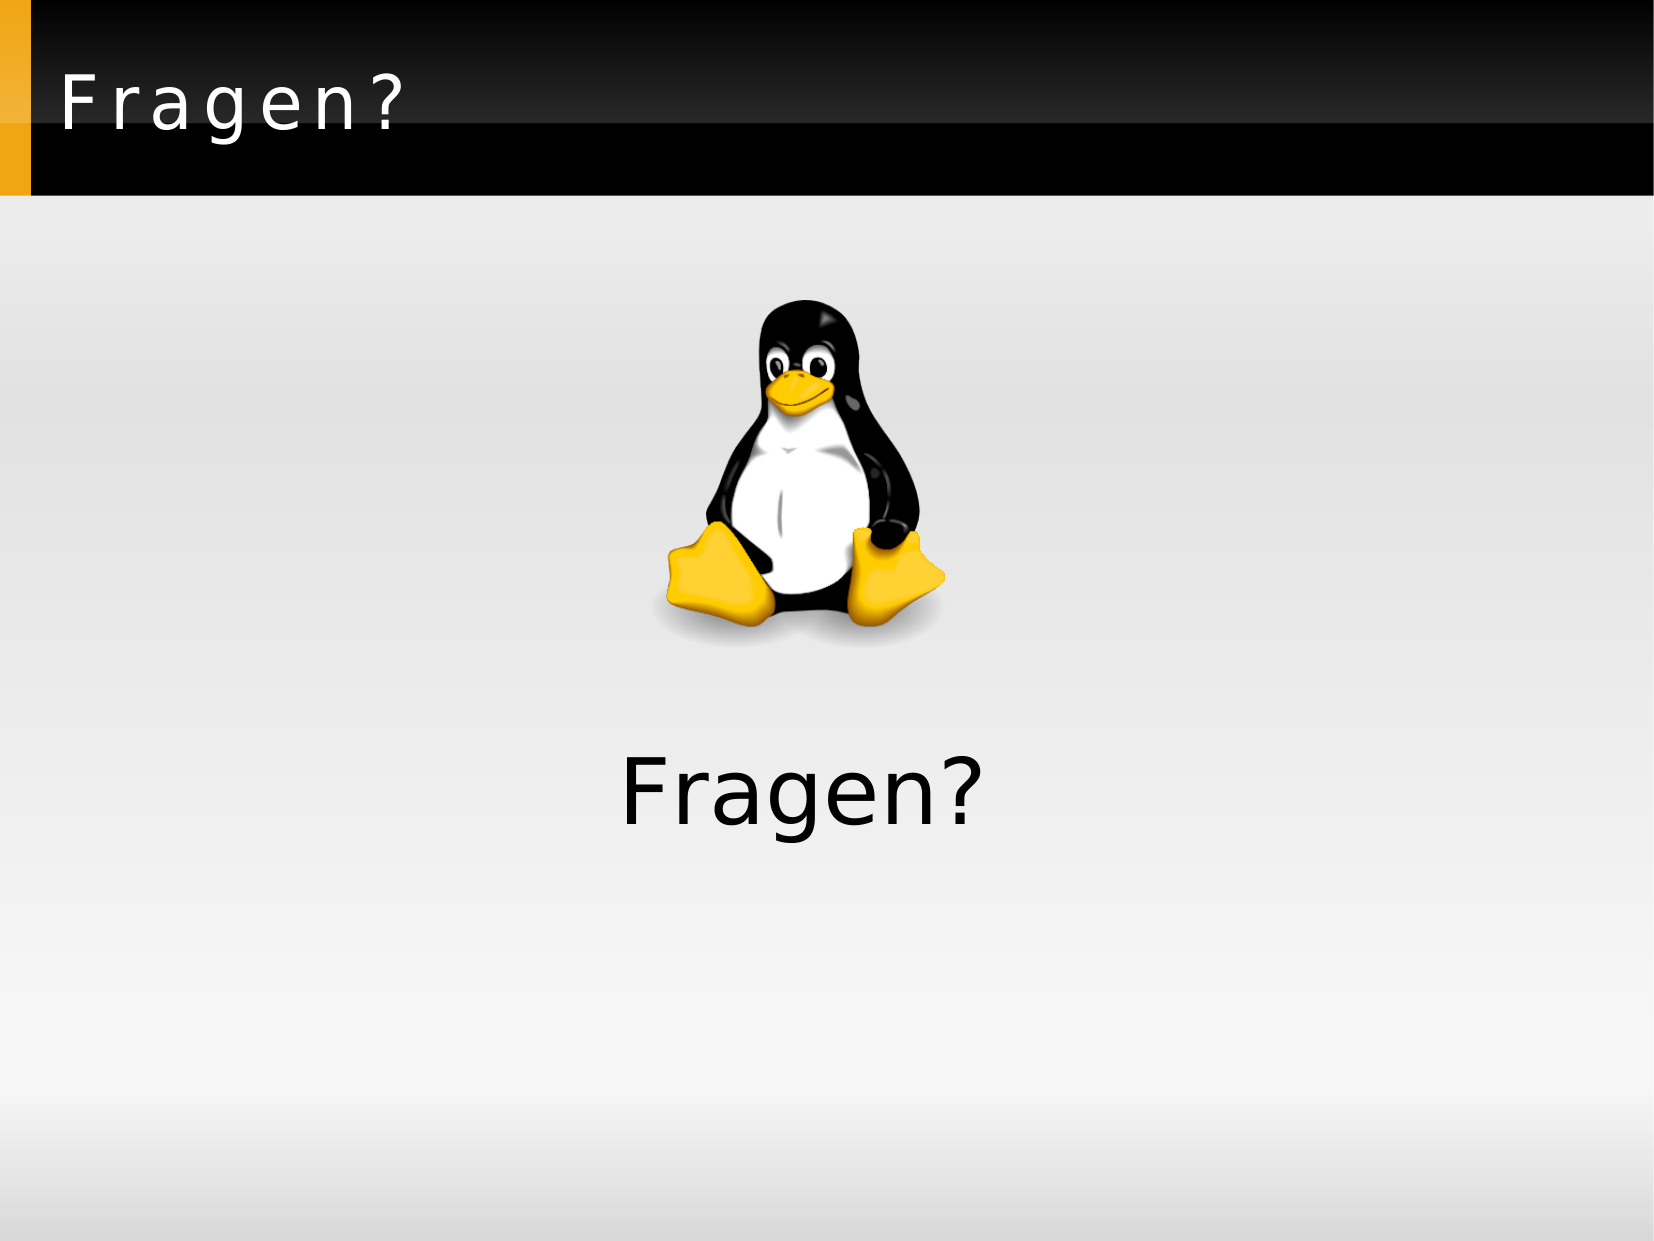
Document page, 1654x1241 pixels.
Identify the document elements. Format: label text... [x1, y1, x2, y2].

subtitle Fragen? [59, 383, 1548, 1203]
picture [0, 0, 1654, 1241]
title Fragen? [59, 29, 1270, 178]
